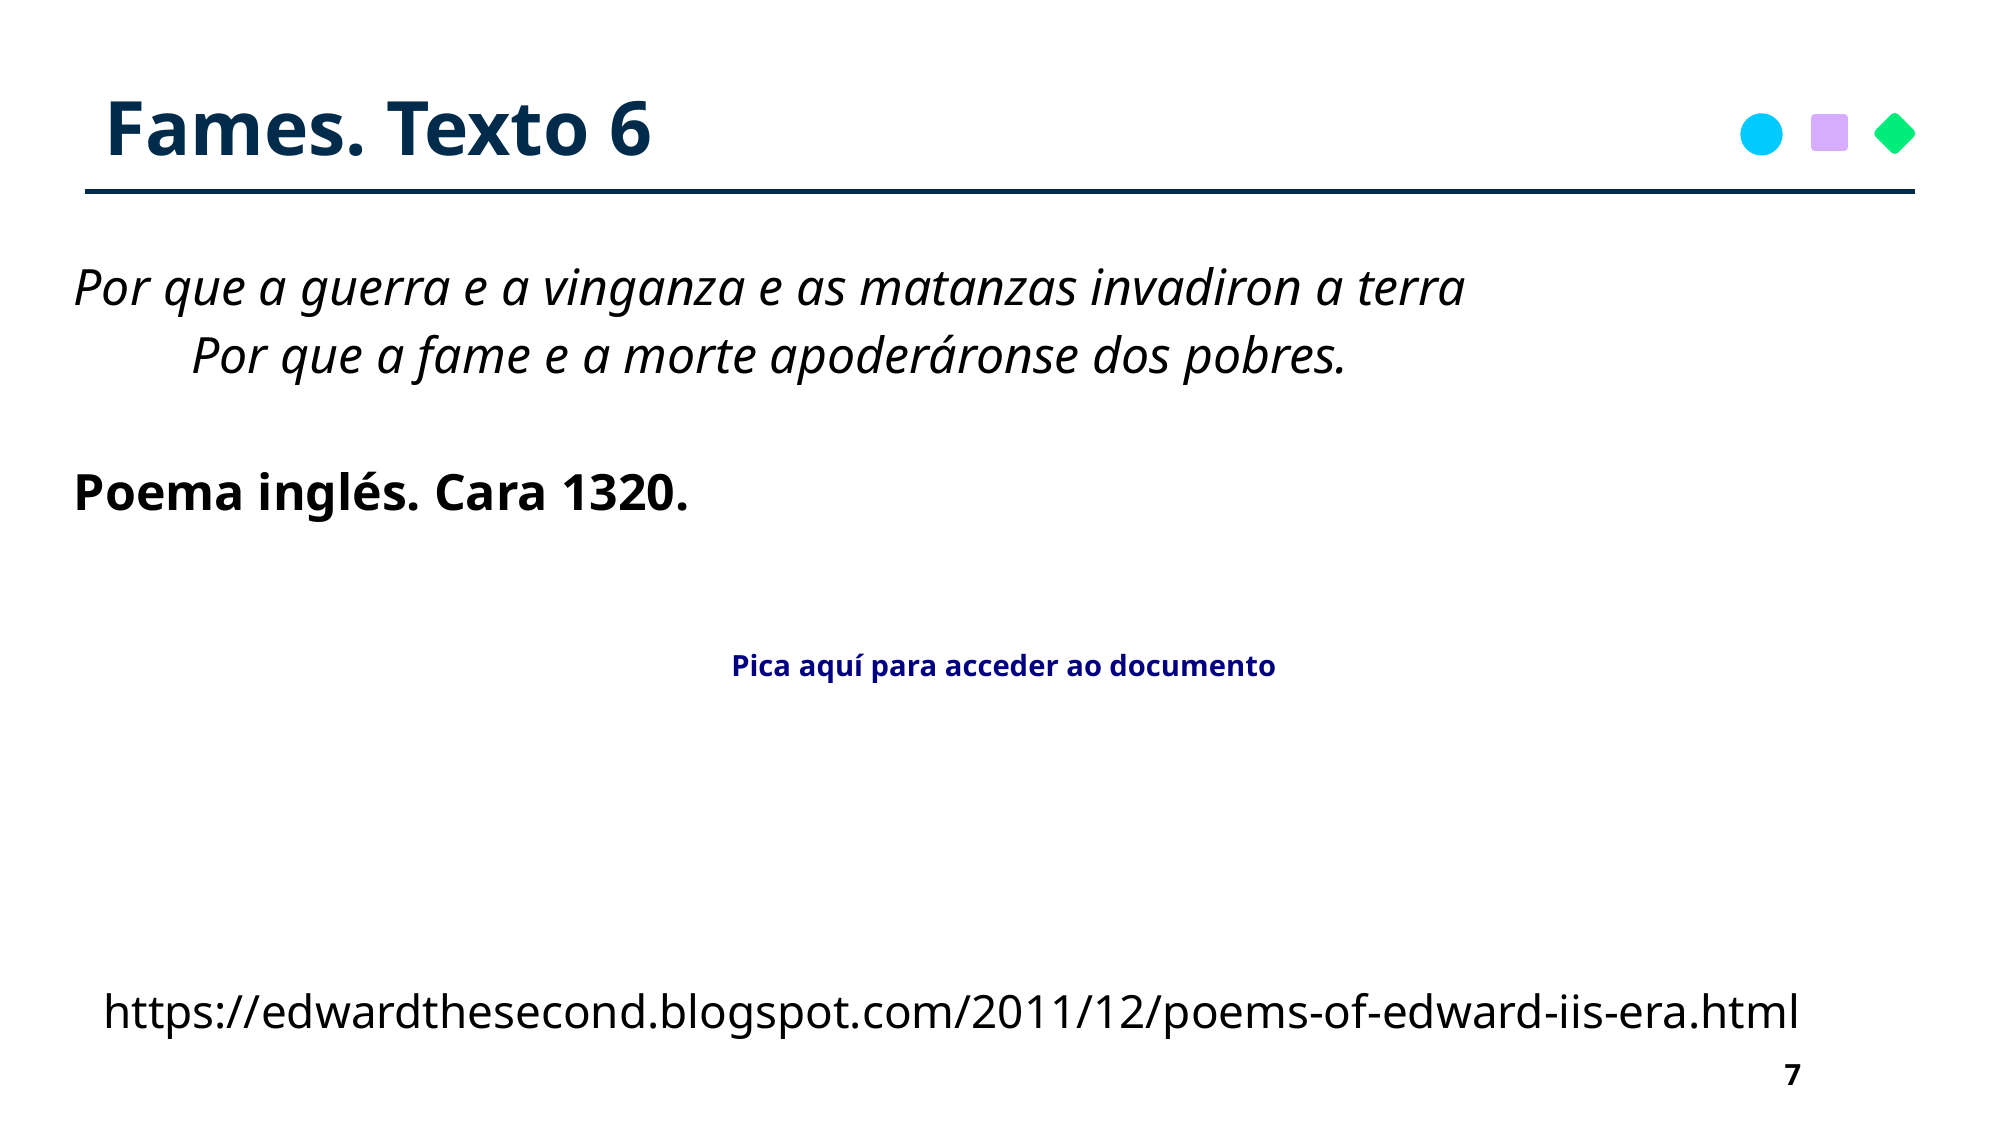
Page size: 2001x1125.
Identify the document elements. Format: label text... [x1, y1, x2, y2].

text_box https://edwardthesecond.blogspot.com/2011/12/poems-of-edward-iis-era.html [88, 955, 1743, 1067]
text_box Por que a guerra e a vinganza e as matanzas invadiron a terra Por que a fame e a morte apoderáronse dos pobres. Poema inglés. Cara 1320. [59, 284, 1890, 562]
title Fames. Texto 6 [84, 29, 1601, 178]
text_box Pica aquí para acceder ao documento [590, 629, 1418, 700]
